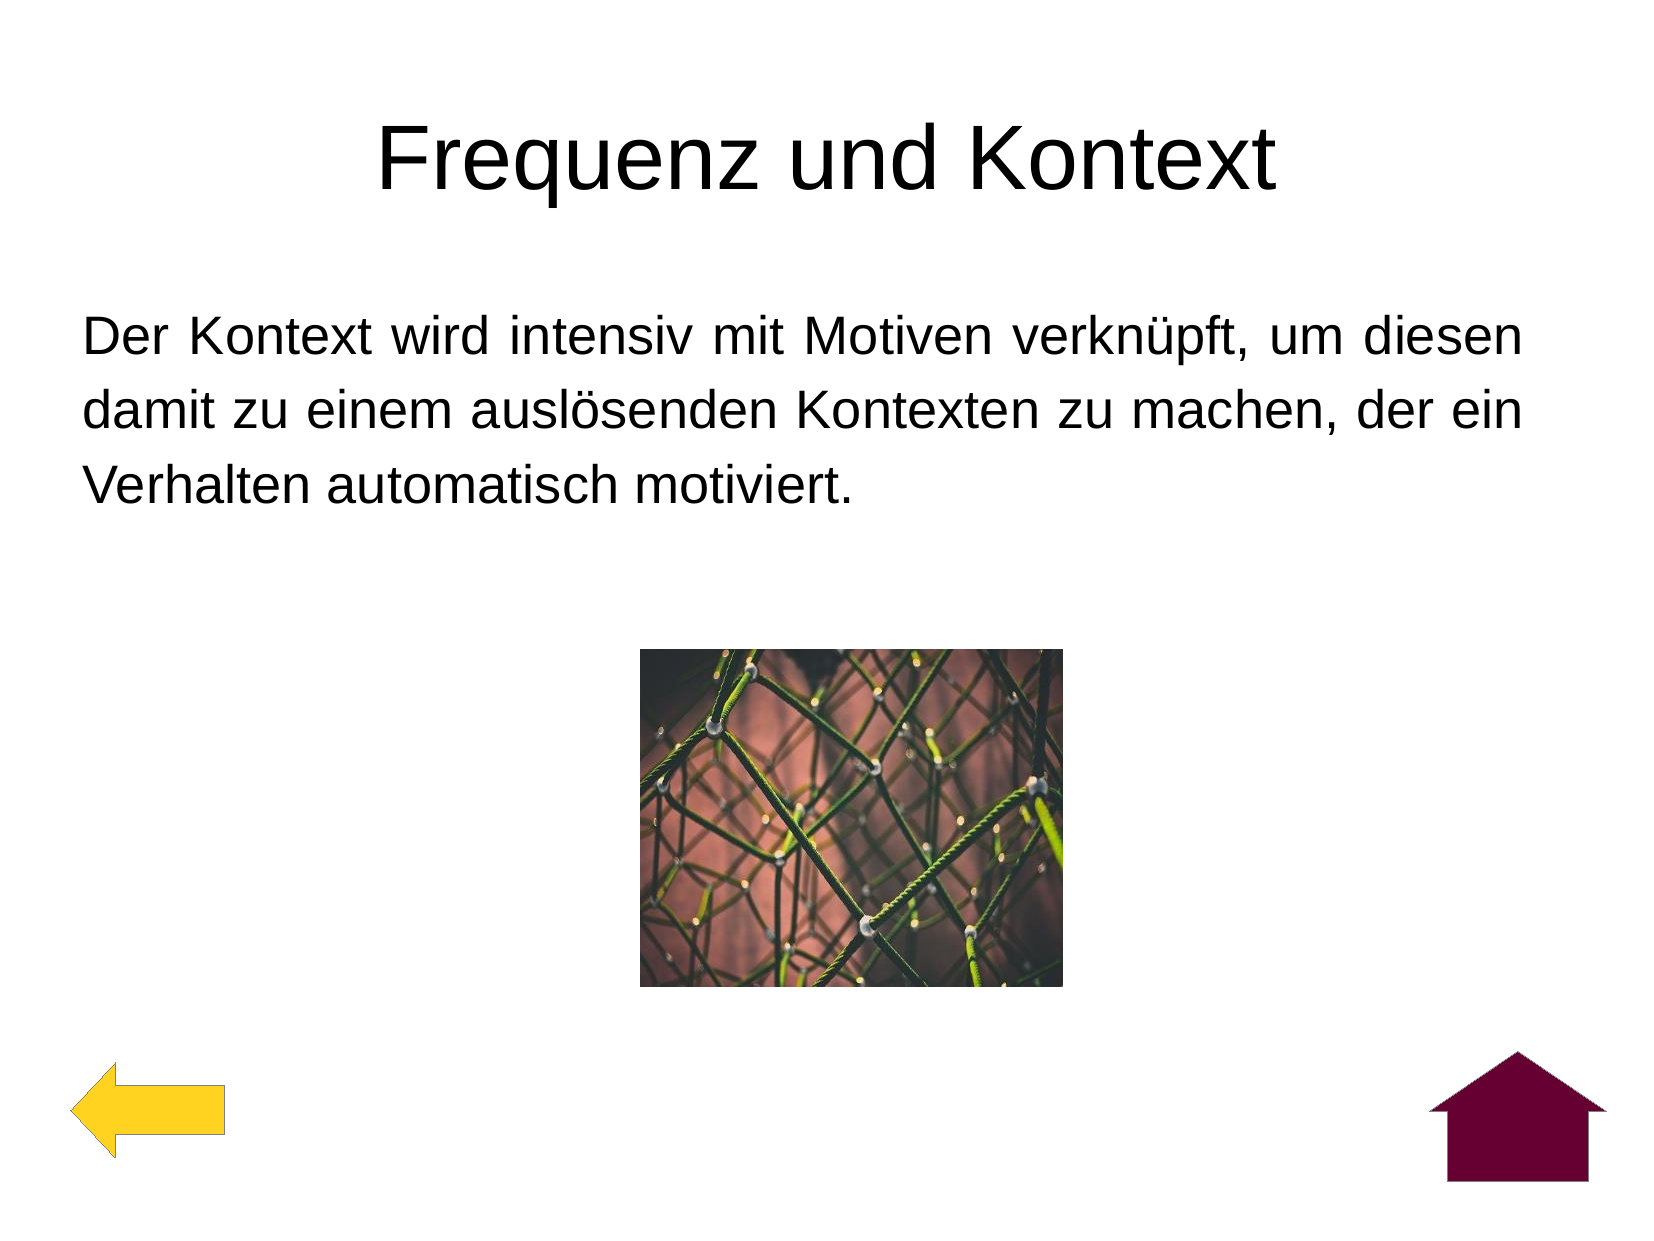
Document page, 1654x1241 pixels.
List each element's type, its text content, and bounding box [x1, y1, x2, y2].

text_box [1429, 1051, 1607, 1182]
title Frequenz und Kontext [82, 49, 1571, 257]
text_box [70, 1062, 225, 1158]
list Der Kontext wird intensiv mit Motiven verknüpft, um diesen damit zu einem auslösenden Kontexten zu machen, der ein Verhalten automatisch motiviert. [82, 290, 1536, 567]
picture [640, 649, 1063, 988]
